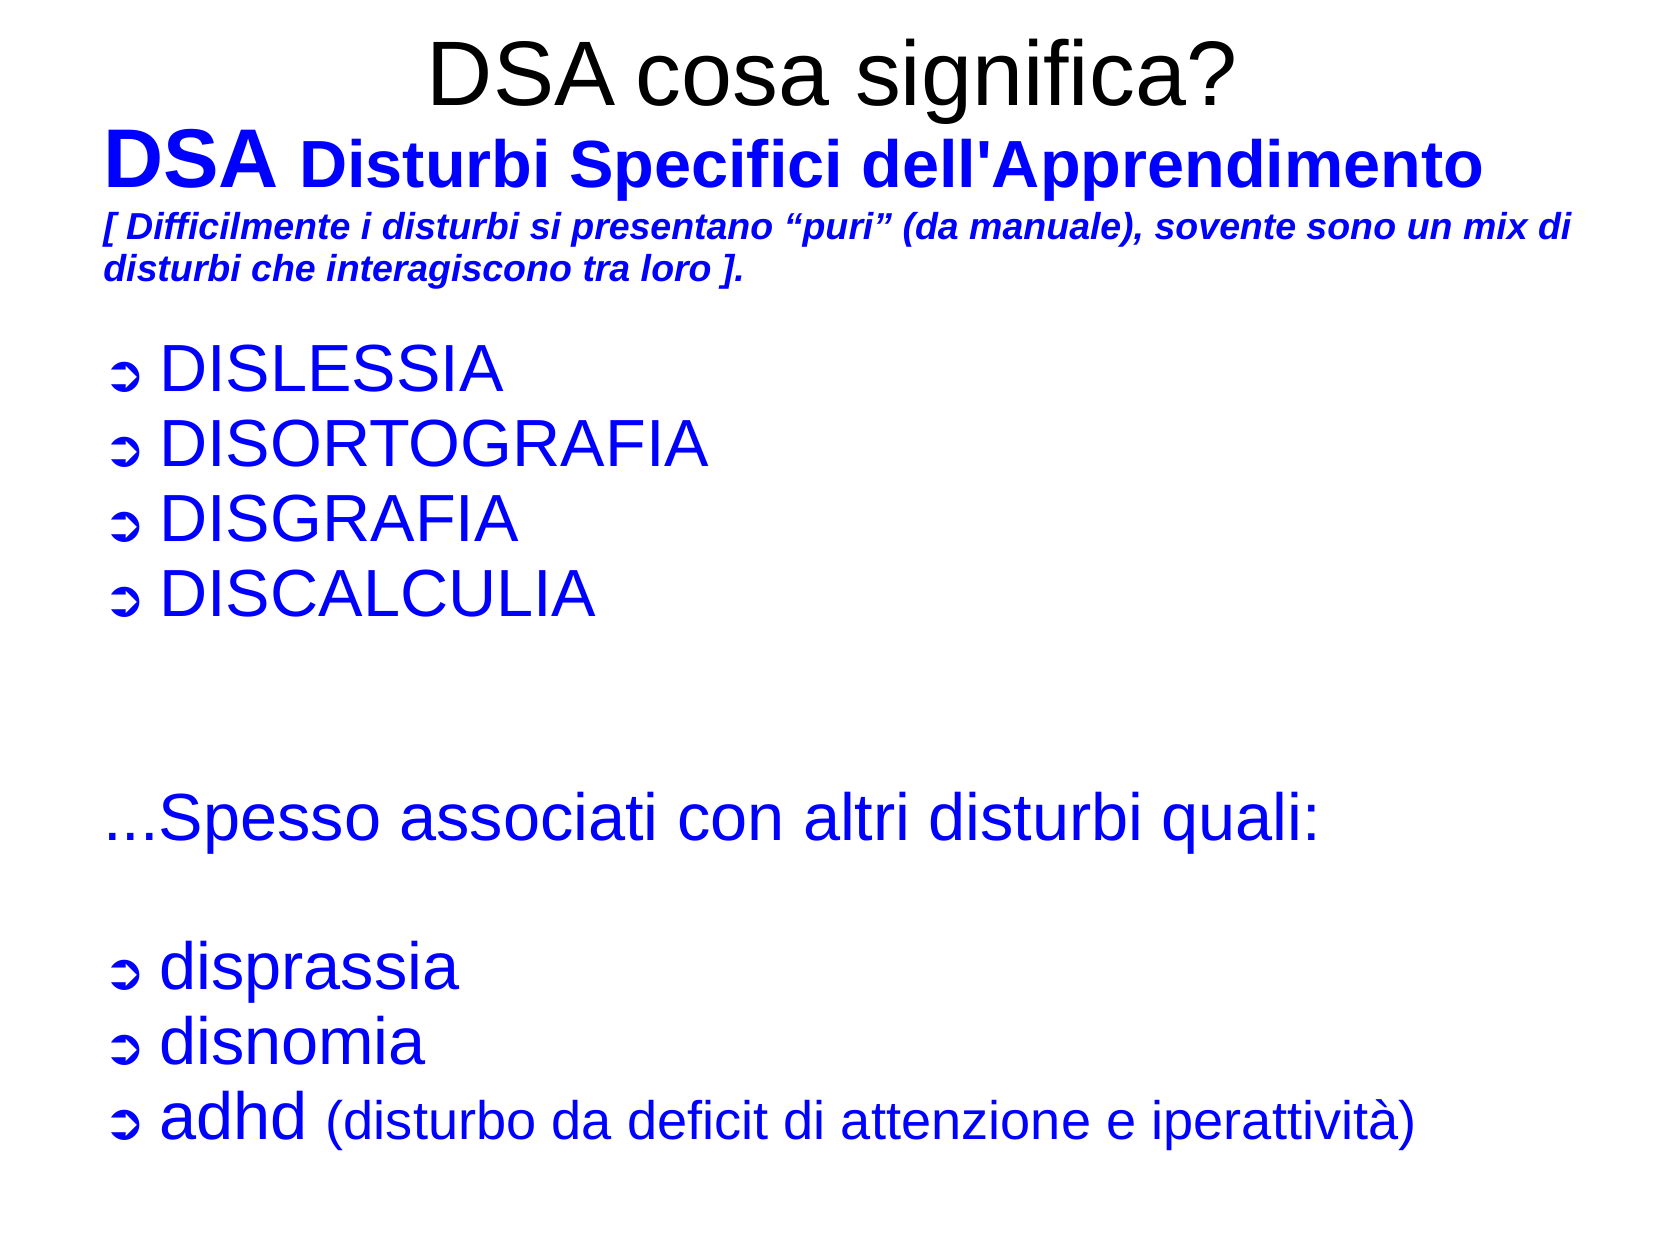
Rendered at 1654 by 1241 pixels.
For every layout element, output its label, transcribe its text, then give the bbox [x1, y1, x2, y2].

title DSA cosa significa? [88, 0, 1577, 104]
text_box DSA Disturbi Specifici dell'Apprendimento [ Difficilmente i disturbi si presentano “puri” (da manuale), sovente sono un mix di disturbi che interagiscono tra loro ]. ➲ DISLESSIA ➲ DISORTOGRAFIA ➲ DISGRAFIA ➲ DISCALCULIA ...Spesso associati con altri disturbi quali: ➲ disprassia ➲ disnomia ➲ adhd (disturbo da deficit di attenzione e iperattività) [88, 104, 1595, 1162]
